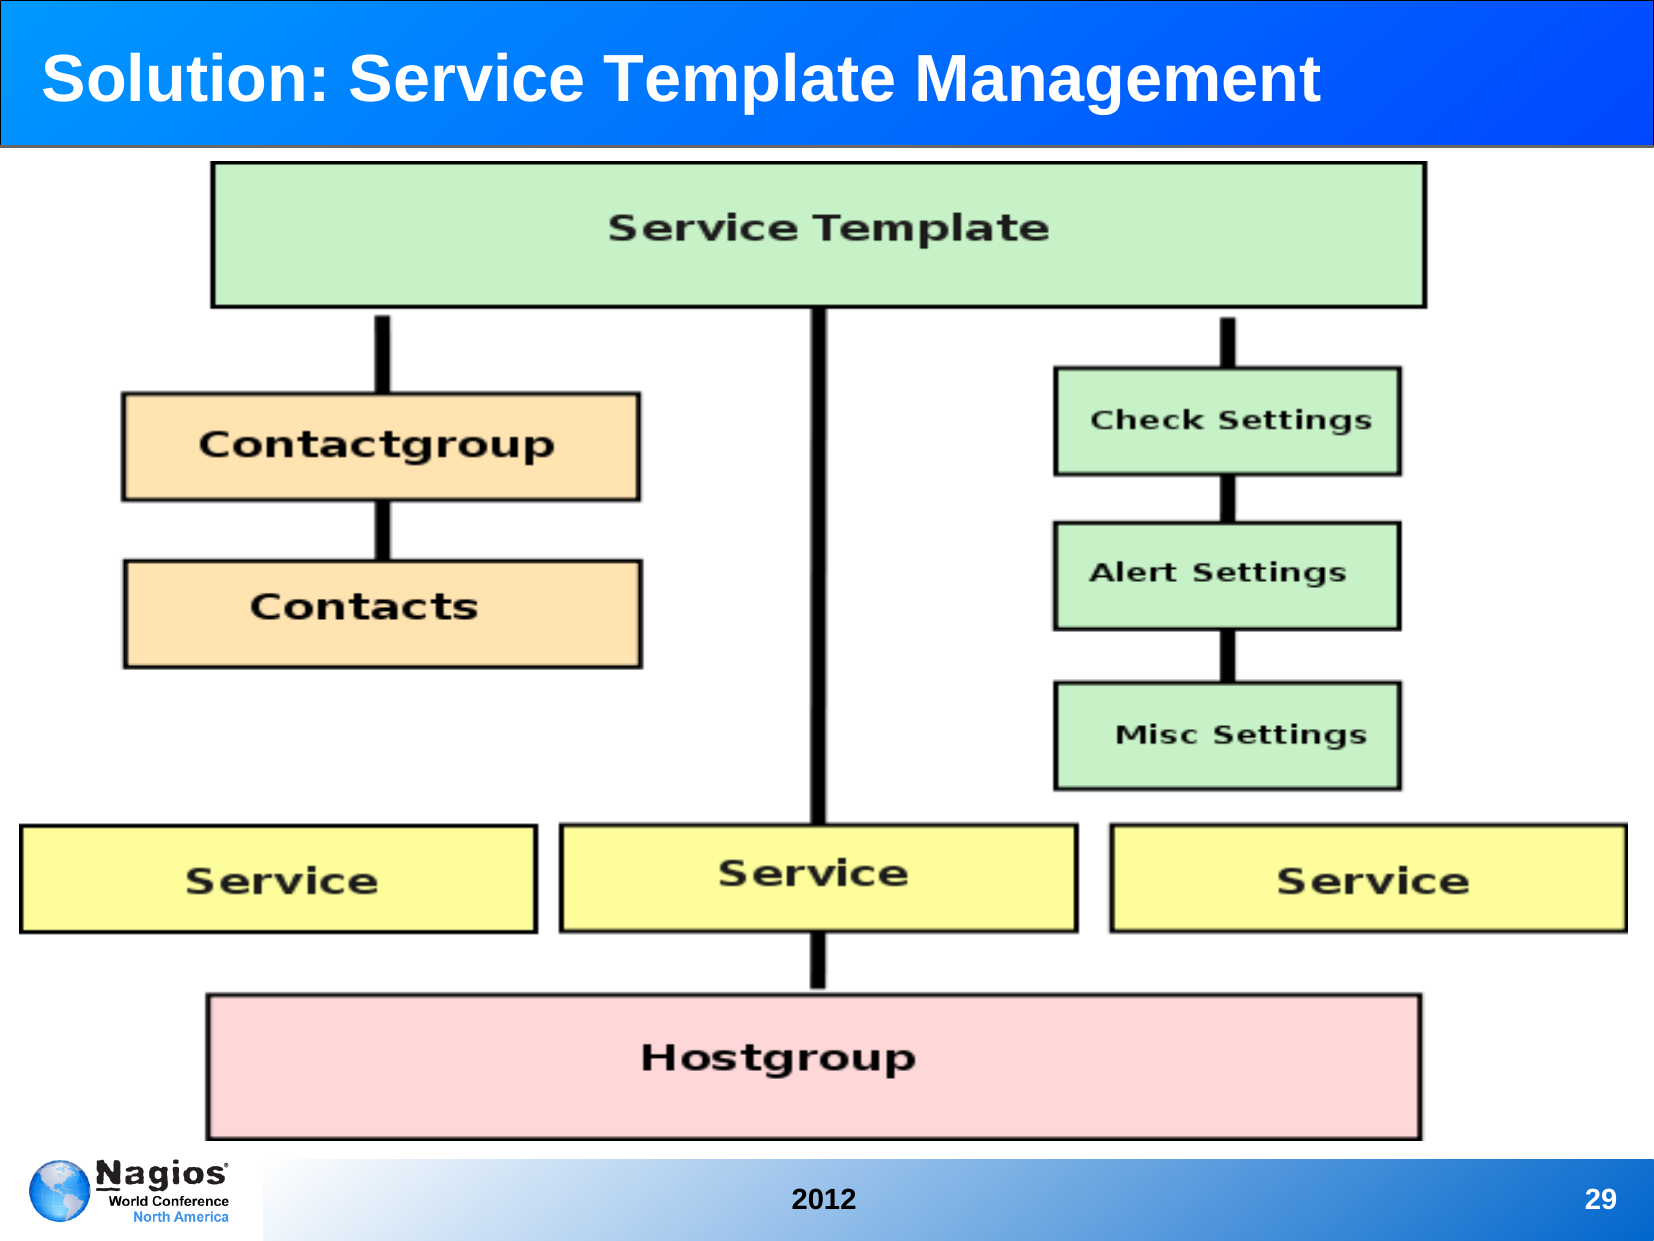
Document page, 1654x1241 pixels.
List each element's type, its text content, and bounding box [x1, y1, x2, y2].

picture [19, 161, 1628, 1141]
picture [29, 1159, 229, 1235]
title Solution: Service Template Management [41, 36, 1530, 120]
